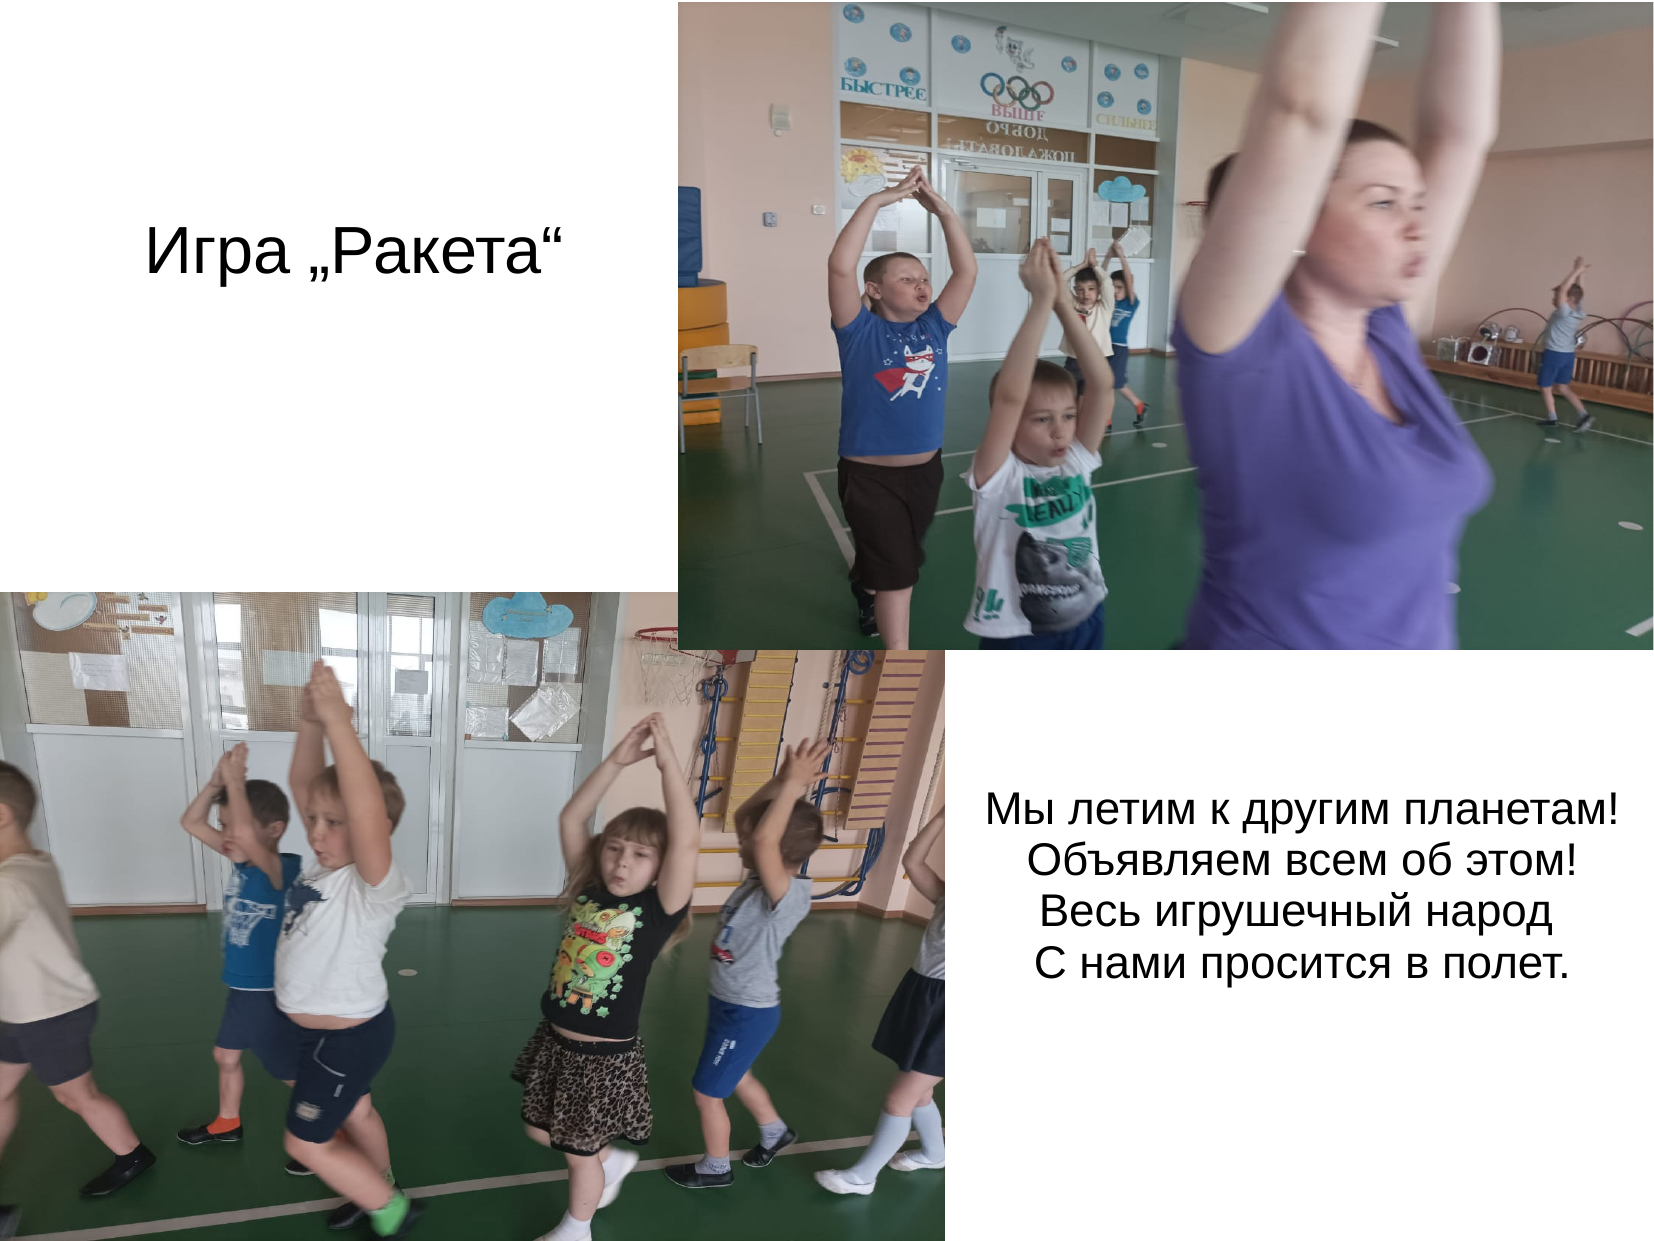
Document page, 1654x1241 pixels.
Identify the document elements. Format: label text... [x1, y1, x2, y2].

text_box Мы летим к другим планетам! Объявляем всем об этом! Весь игрушечный народ С нами просится в полет. [962, 775, 1642, 1148]
picture [0, 2, 1654, 1241]
text_box Игра „Ракета“ [118, 205, 591, 296]
